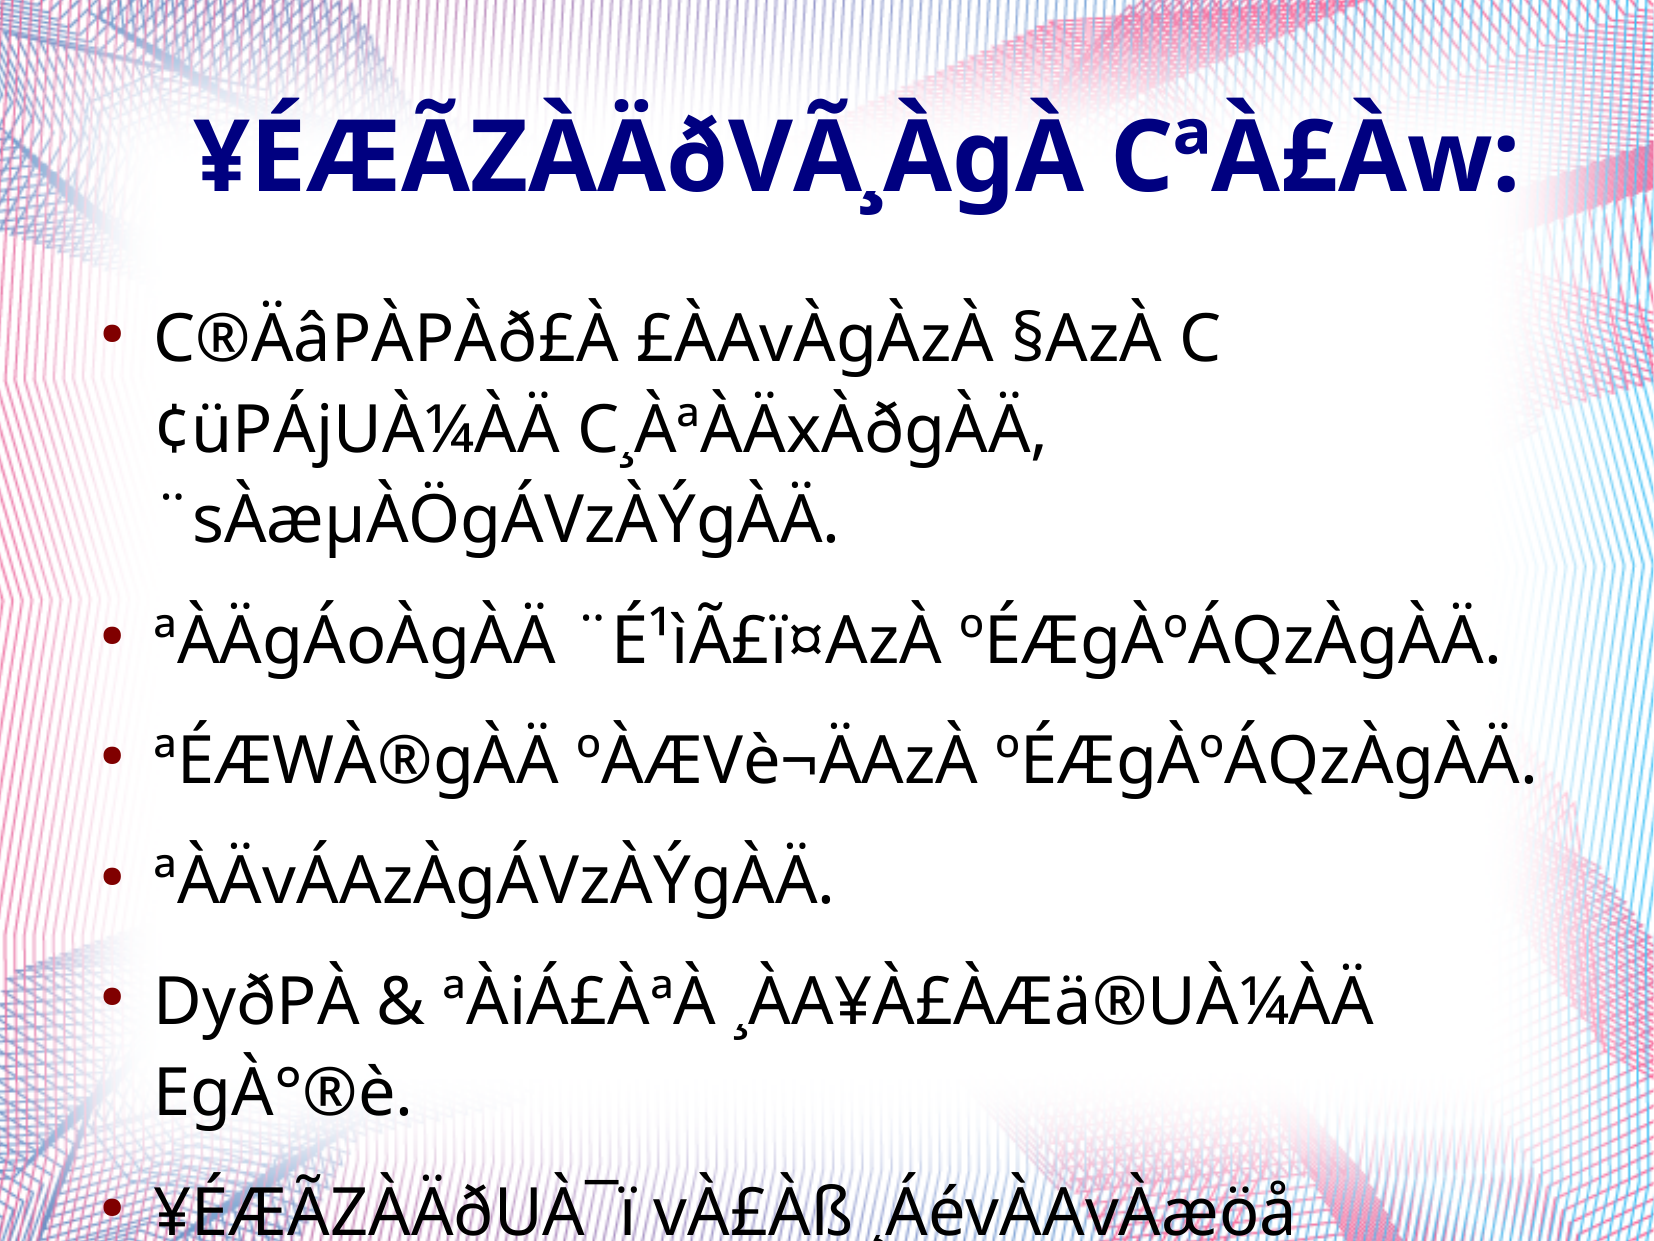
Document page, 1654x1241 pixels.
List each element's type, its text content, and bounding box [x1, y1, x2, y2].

picture [0, 0, 1654, 1241]
title ¥ÉÆÃZÀÄðVÃ¸ÀgÀ CªÀ£Àw: [82, 56, 1571, 250]
list C®ÄâPÀPÀð£À £ÀAvÀgÀzÀ §AzÀ C¢üPÁjUÀ¼ÀÄ C¸ÀªÀÄxÀðgÀÄ, ¨sÀæµÀÖgÁVzÀÝgÀÄ. ªÀÄgÁoÀgÀÄ ¨É¹ìÃ£ï¤AzÀ ºÉÆgÀºÁQzÀgÀÄ. ªÉÆWÀ®gÀÄ ºÀÆVè¬ÄAzÀ ºÉÆgÀºÁQzÀgÀÄ. ªÀÄvÁAzÀgÁVzÀÝgÀÄ. DyðPÀ & ªÀiÁ£ÀªÀ ¸ÀA¥À£ÀÆä®UÀ¼ÀÄ EgÀ°®è. ¥ÉÆÃZÀÄðUÀ¯ï vÀ£Àß ¸ÁévÀAvÀæöå PÀ¼ÉzÀÄPÉÆAqÀÄ PÉ®PÁ® ¸ÉàÃ£ï £À D½éPÉUÉ M¼À¥ÀnÖvÀÄ. [82, 290, 1571, 1132]
